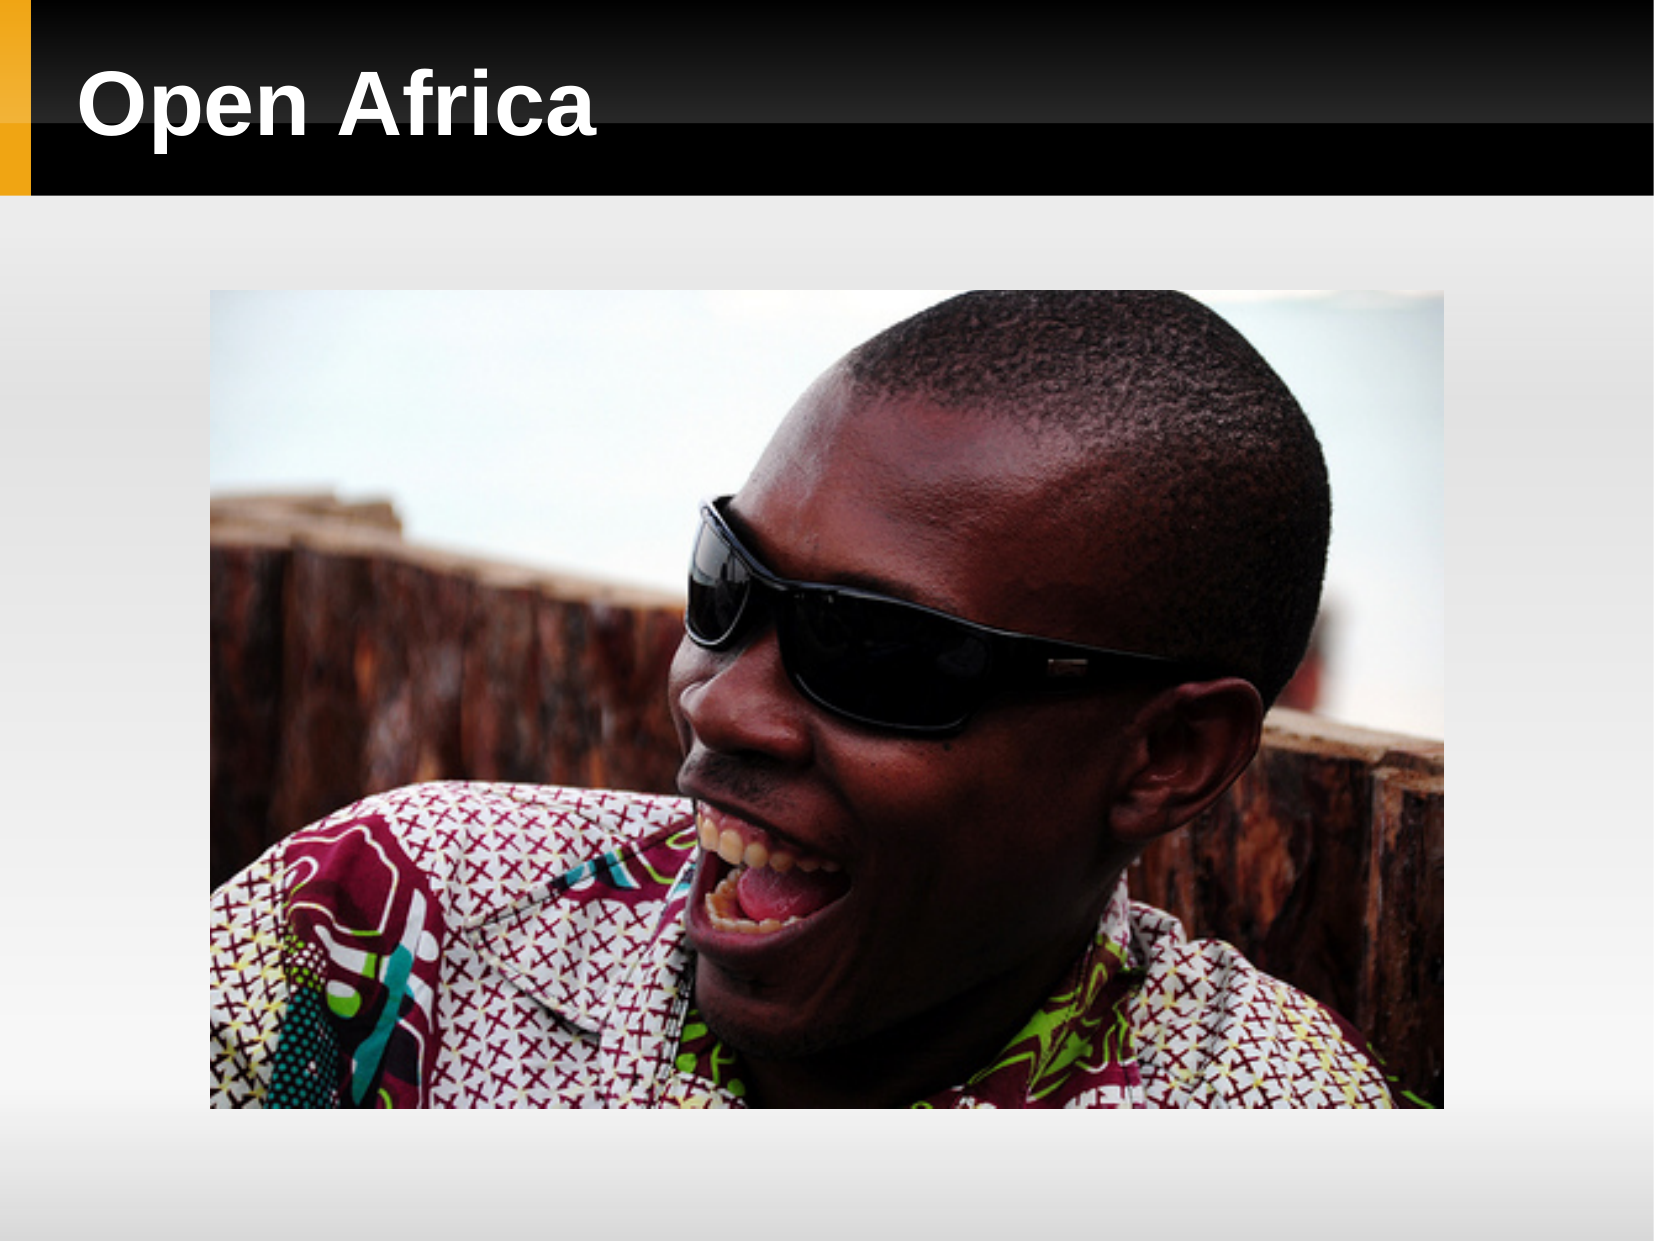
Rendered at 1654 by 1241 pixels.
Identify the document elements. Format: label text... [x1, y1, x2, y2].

picture [0, 0, 1654, 1241]
title Open Africa [76, 0, 1565, 208]
